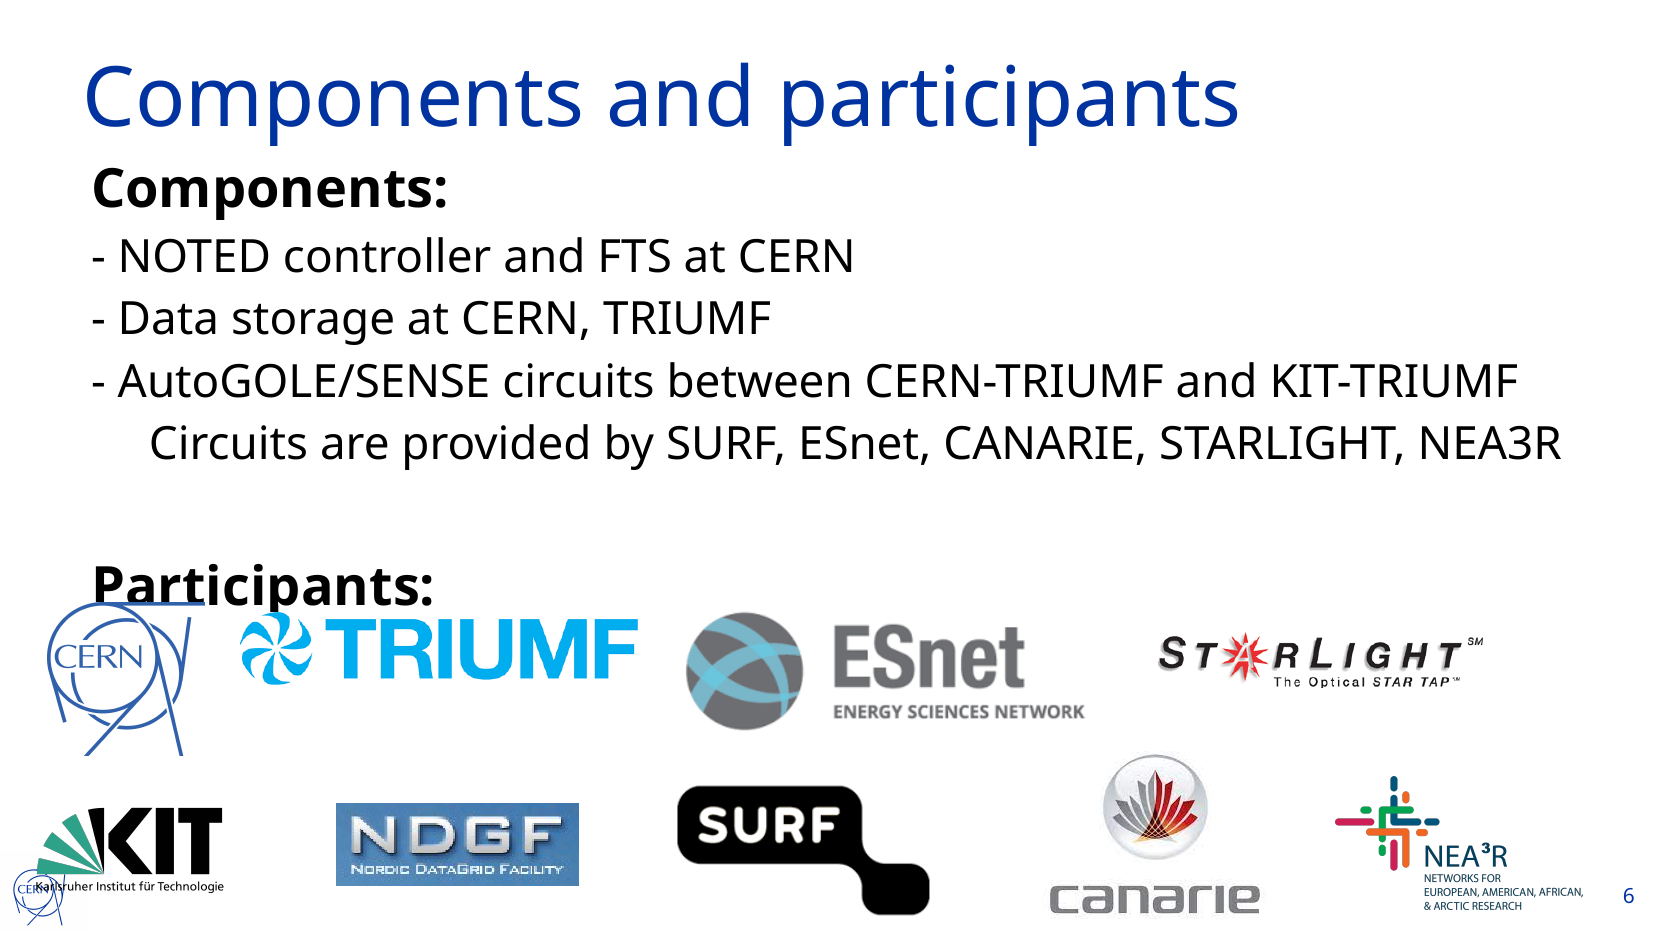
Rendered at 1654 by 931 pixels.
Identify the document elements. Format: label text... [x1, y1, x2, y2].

picture [47, 602, 205, 756]
picture [1335, 776, 1583, 910]
picture [0, 803, 225, 931]
picture [1122, 625, 1548, 693]
picture [614, 578, 1282, 931]
picture [336, 803, 579, 886]
text_box Components: - NOTED controller and FTS at CERN - Data storage at CERN, TRIUMF - AutoGOLE/SENSE circuits between CERN-TRIUMF and KIT-TRIUMF Circuits are provided by SURF, ESnet, CANARIE, STARLIGHT, NEA3R Participants: [76, 141, 1601, 660]
picture [236, 612, 638, 686]
title Components and participants [82, 37, 1571, 193]
